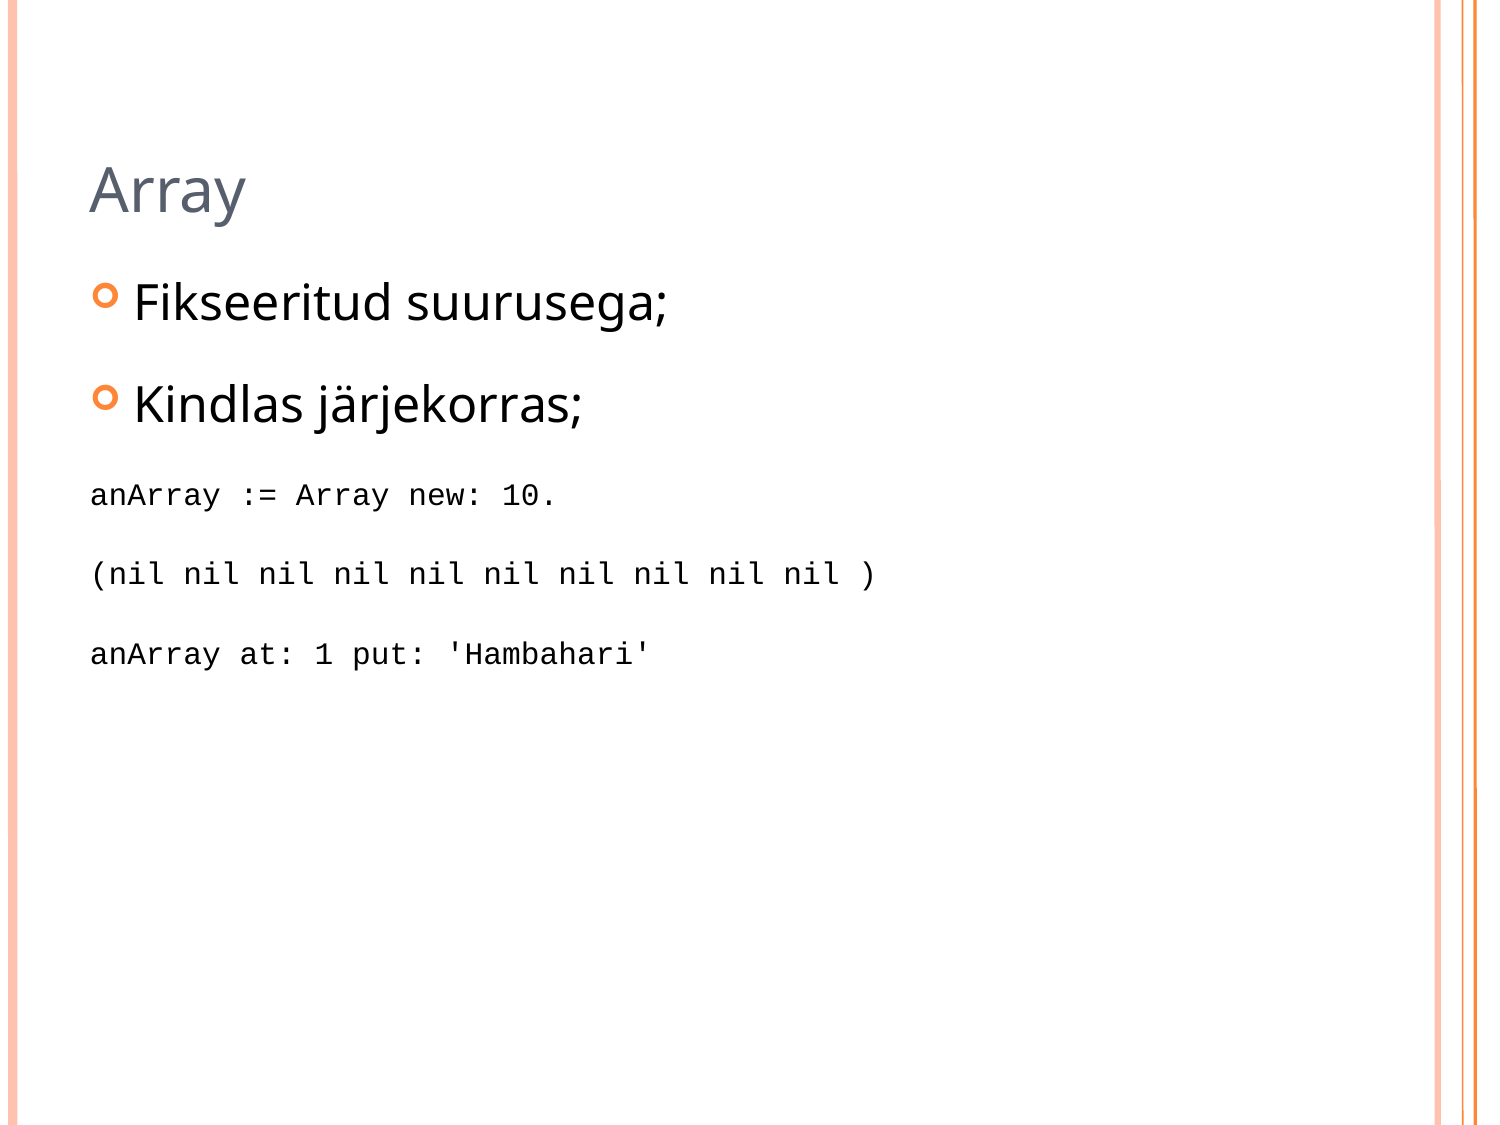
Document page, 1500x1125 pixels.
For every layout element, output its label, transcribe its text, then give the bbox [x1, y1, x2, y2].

text_box Fikseeritud suurusega; Kindlas järjekorras; anArray := Array new: 10. (nil nil nil nil nil nil nil nil nil nil ) anArray at: 1 put: 'Hambahari' [74, 262, 1300, 1062]
title Array [74, 0, 1300, 233]
